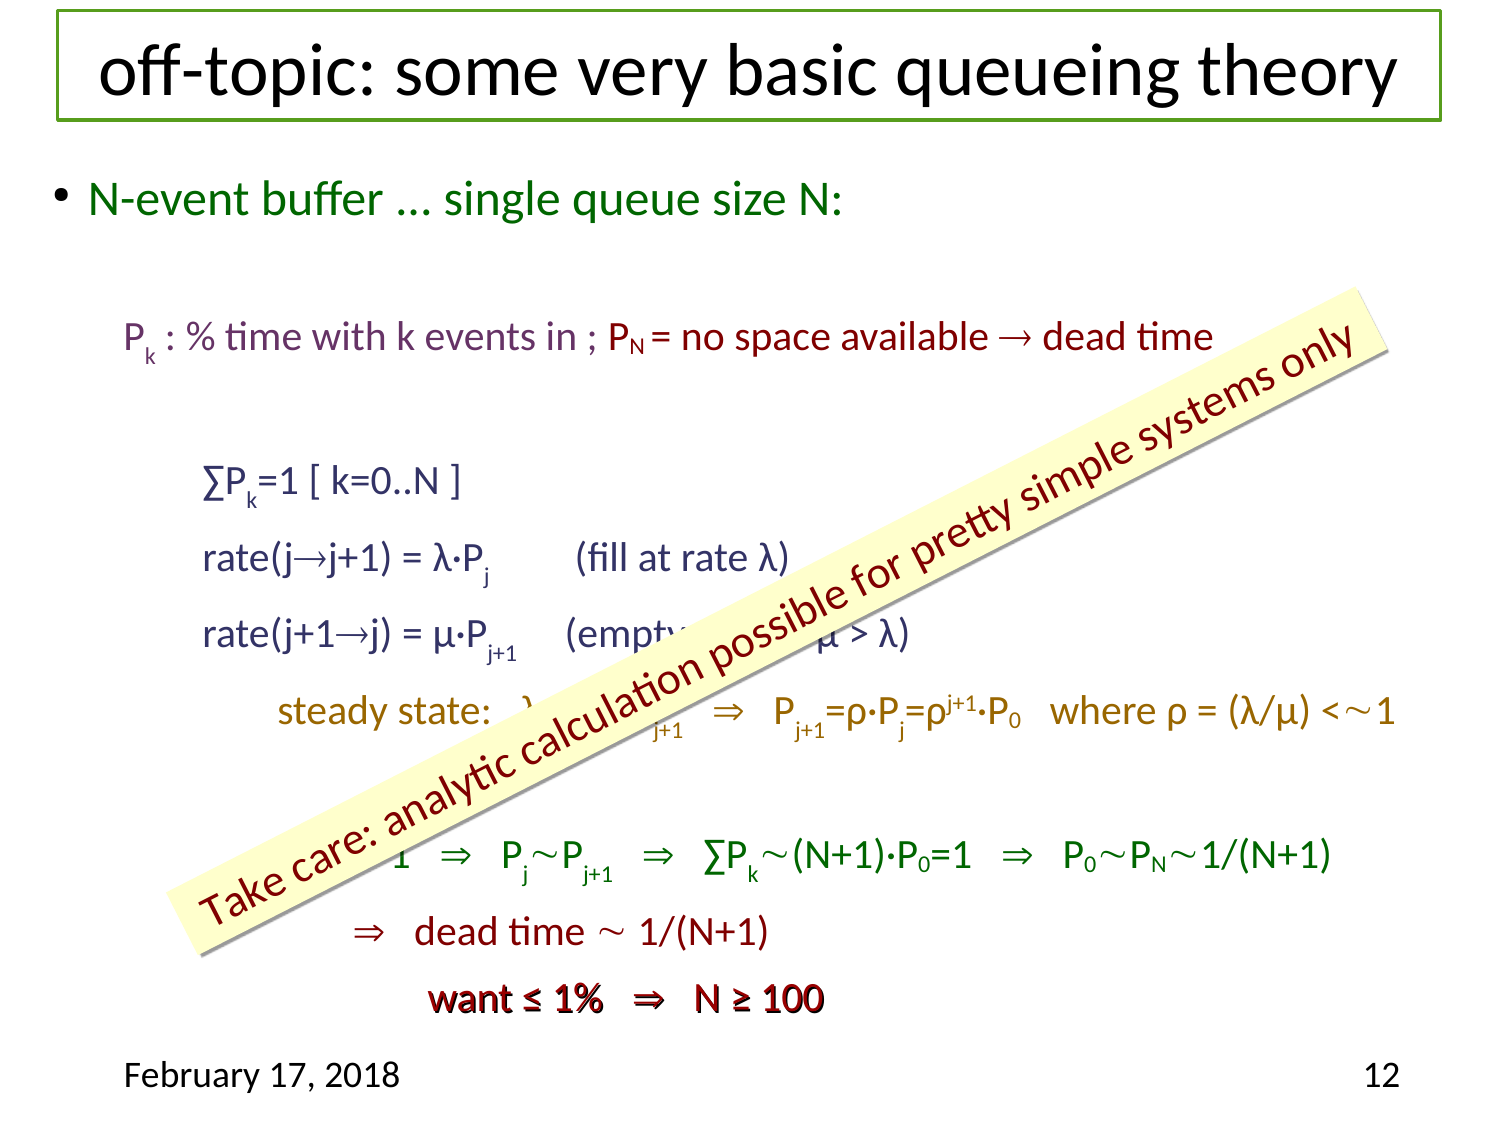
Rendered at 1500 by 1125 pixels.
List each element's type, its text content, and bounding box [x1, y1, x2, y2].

title off-topic: some very basic queueing theory [57, 10, 1441, 121]
text_box Take care: analytic calculation possible for pretty simple systems only [165, 286, 1388, 956]
text_box N-event buffer ... single queue size N: Pk : % time with k events in ; PN = no space available  dead time ∑Pk=1 [ k=0..N ] rate(jj+1) = λ·Pj (fill at rate λ) rate(j+1j) = μ·Pj+1 (empty at rate μ > λ) steady state: λ·Pj=μ·Pj+1 ⇒ Pj+1=ρ·Pj=ρj+1·P0 where ρ = (λ/μ) <~1 for ρ~1 ⇒ Pj~Pj+1 ⇒ ∑Pk~(N+1)·P0=1 ⇒ P0~PN~1/(N+1) ⇒ dead time ~ 1/(N+1) want ≤ 1% ⇒ N ≥ 100 [52, 135, 1403, 1051]
